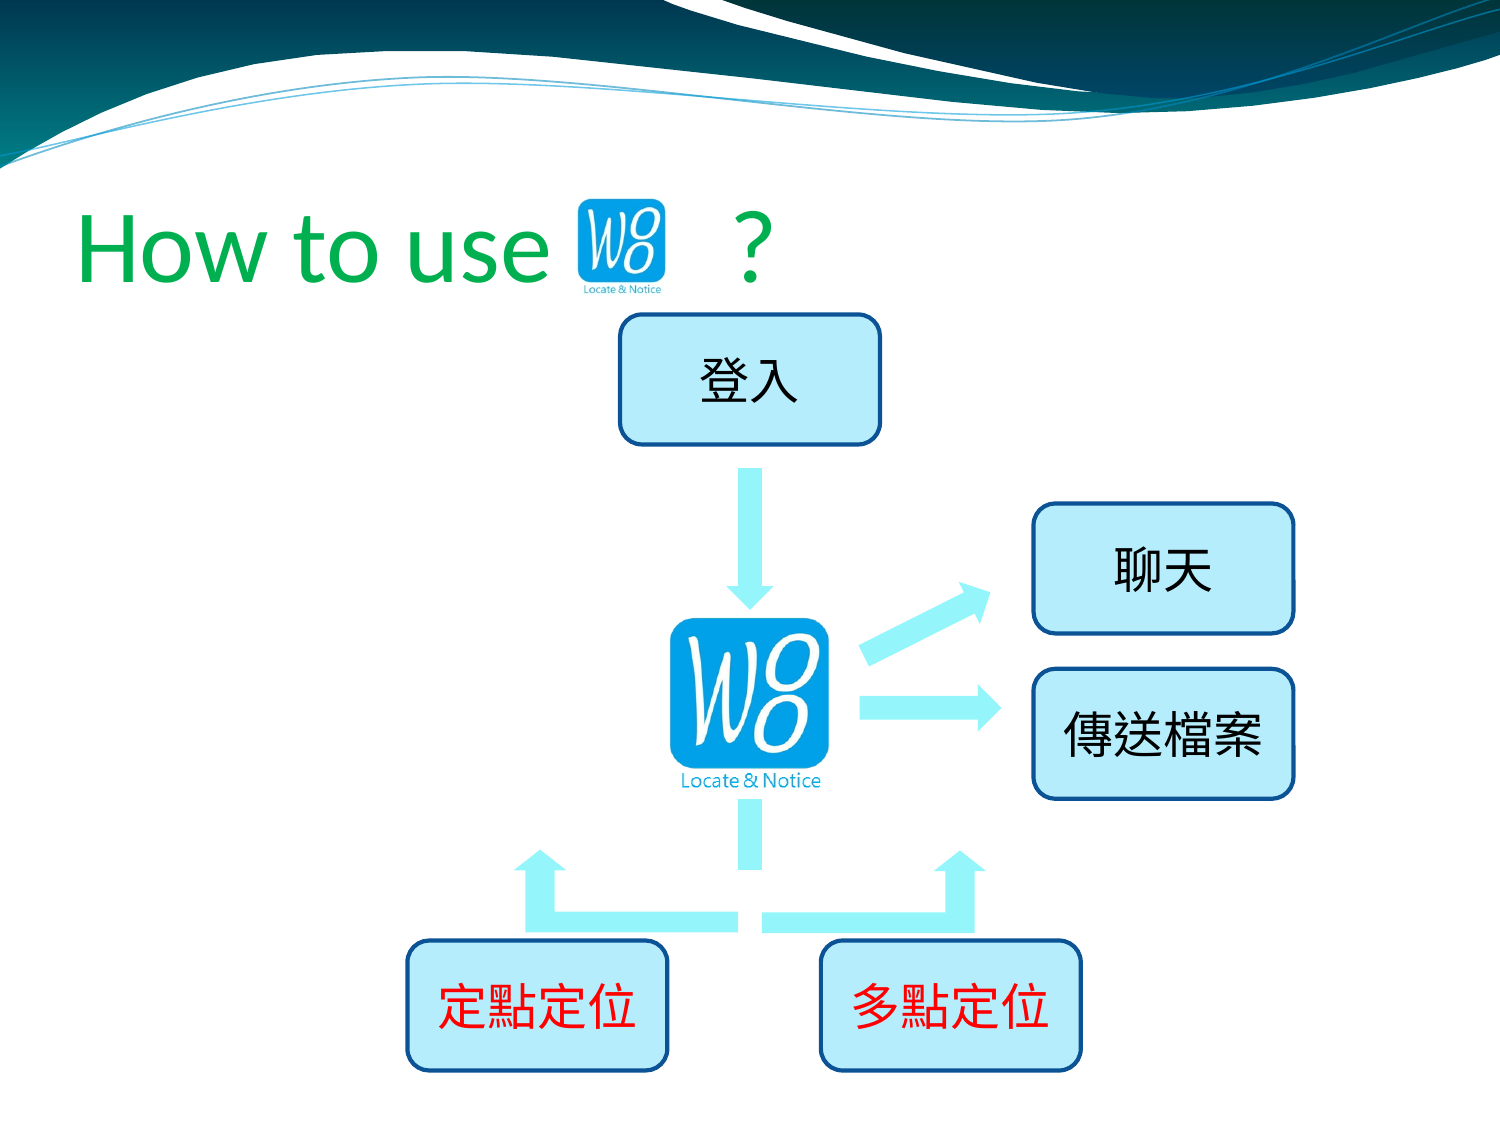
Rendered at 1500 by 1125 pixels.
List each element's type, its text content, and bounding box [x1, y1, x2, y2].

picture [667, 613, 832, 791]
text_box 聊天 [1033, 503, 1294, 634]
text_box 定點定位 [407, 940, 668, 1071]
text_box 多點定位 [820, 940, 1081, 1071]
text_box [761, 850, 987, 934]
text_box [858, 581, 991, 667]
text_box [738, 799, 762, 870]
picture [576, 196, 667, 295]
text_box 登入 [620, 314, 880, 445]
title How to use ? [75, 115, 1426, 304]
text_box 傳送檔案 [1033, 668, 1294, 799]
text_box [859, 684, 1002, 732]
text_box [513, 849, 739, 933]
text_box [726, 468, 774, 610]
